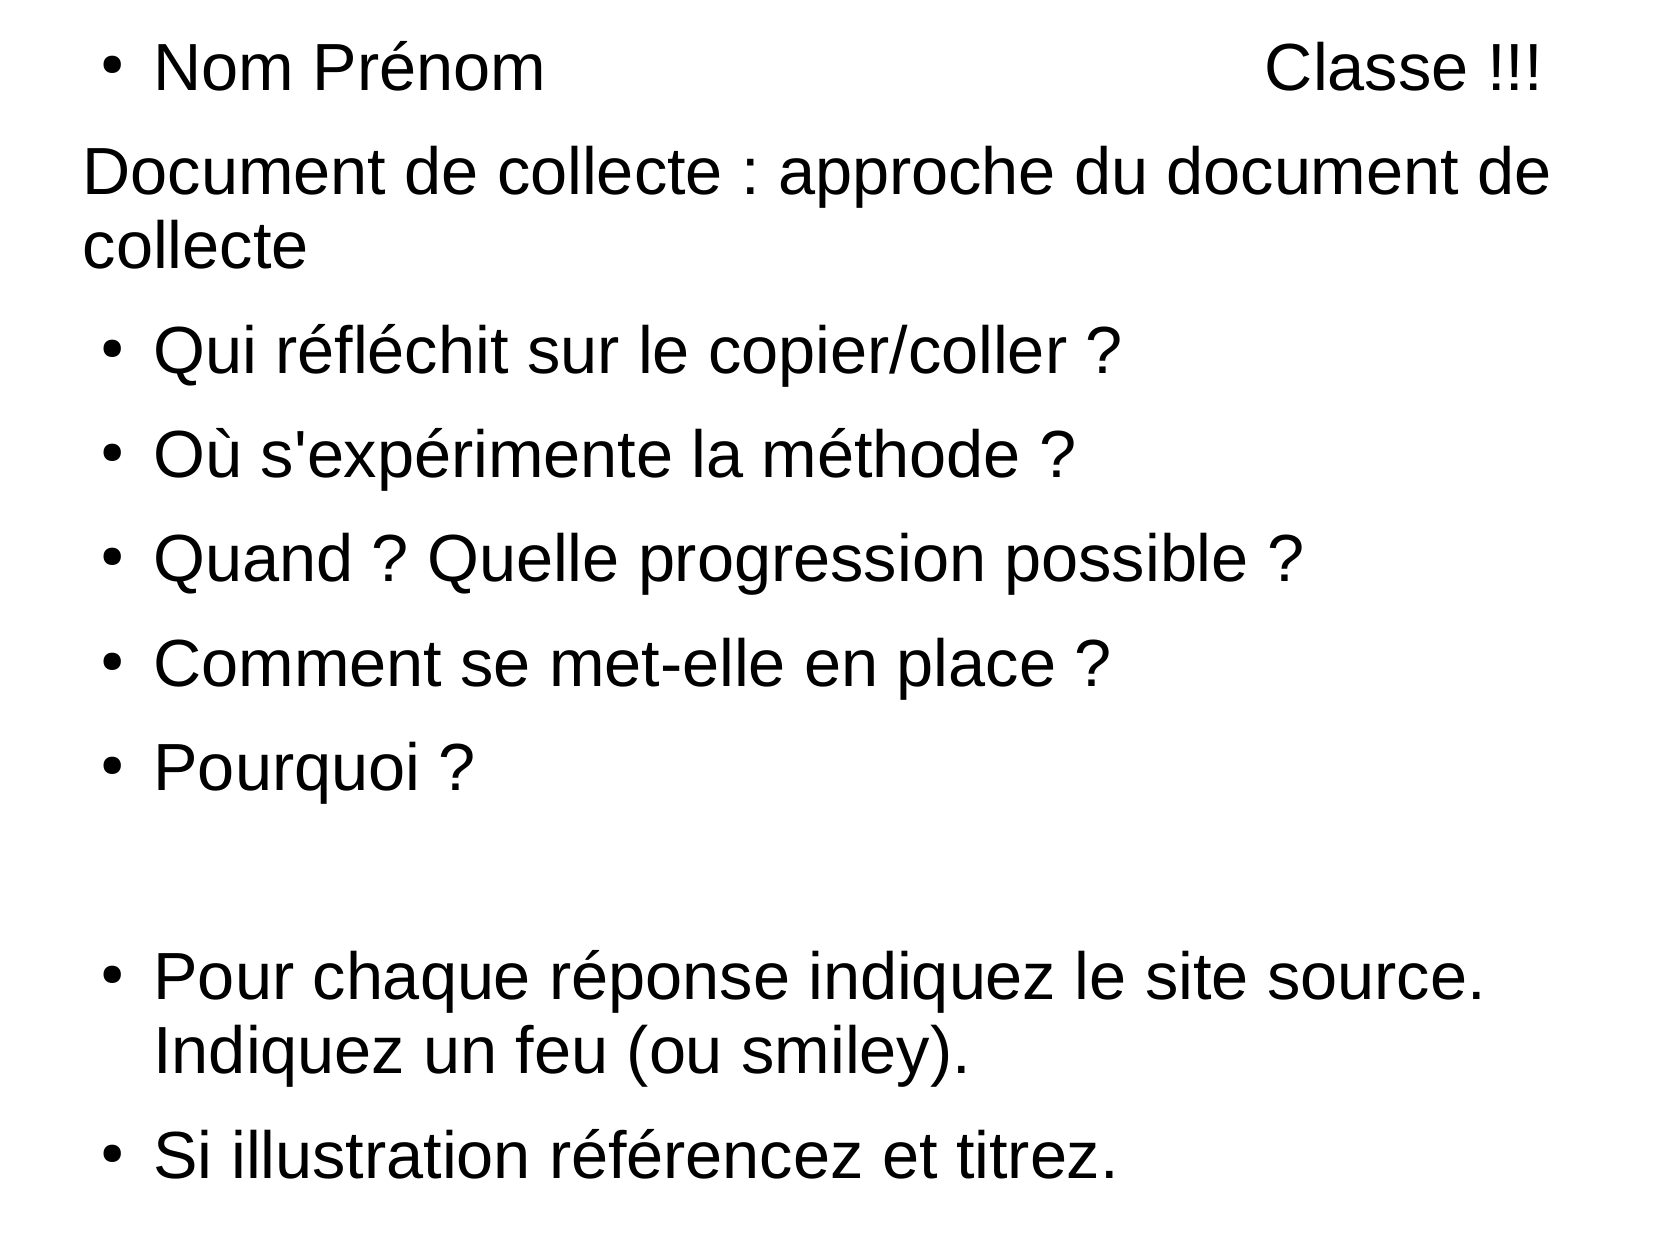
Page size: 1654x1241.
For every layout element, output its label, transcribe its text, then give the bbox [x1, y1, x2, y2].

list Nom Prénom Classe !!! Document de collecte : approche du document de collecte Qui réfléchit sur le copier/coller ? Où s'expérimente la méthode ? Quand ? Quelle progression possible ? Comment se met-elle en place ? Pourquoi ? Pour chaque réponse indiquez le site source. Indiquez un feu (ou smiley). Si illustration référencez et titrez. [82, 29, 1571, 1241]
